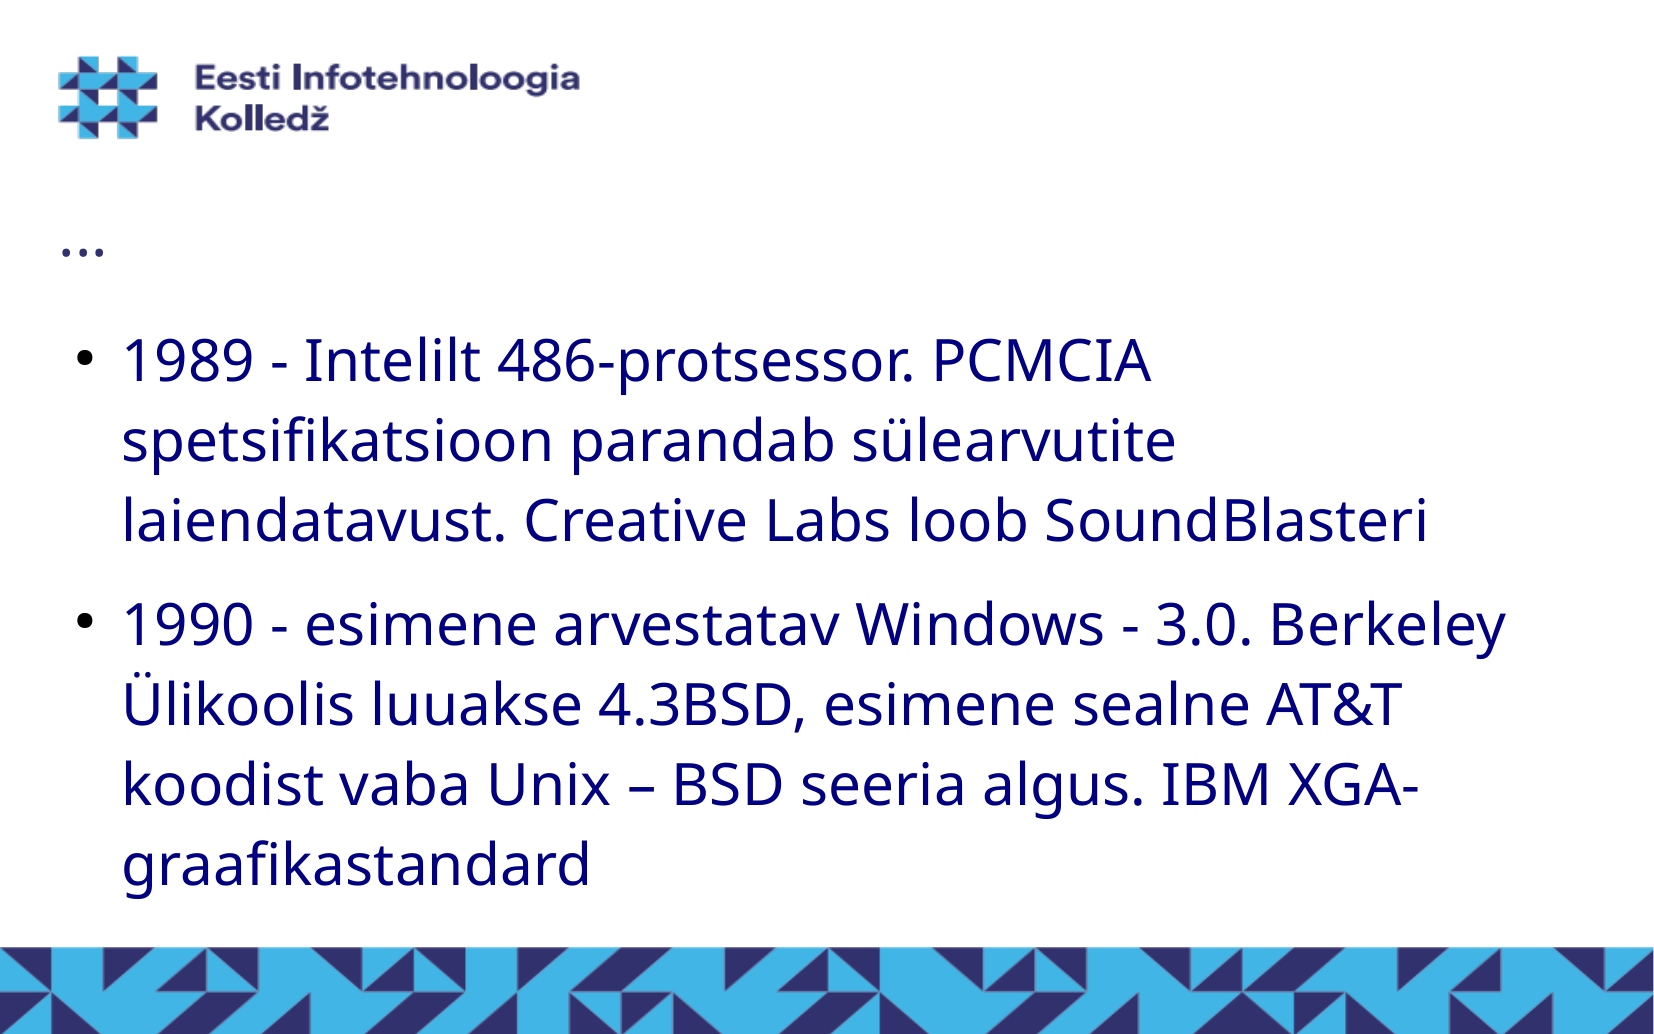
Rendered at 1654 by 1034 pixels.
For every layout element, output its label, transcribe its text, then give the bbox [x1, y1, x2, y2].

title ... [59, 158, 1489, 308]
list 1989 - Intelilt 486-protsessor. PCMCIA spetsifikatsioon parandab sülearvutite laiendatavust. Creative Labs loob SoundBlasteri 1990 - esimene arvestatav Windows - 3.0. Berkeley Ülikoolis luuakse 4.3BSD, esimene sealne AT&T koodist vaba Unix – BSD seeria algus. IBM XGA-graafikastandard [59, 318, 1536, 910]
